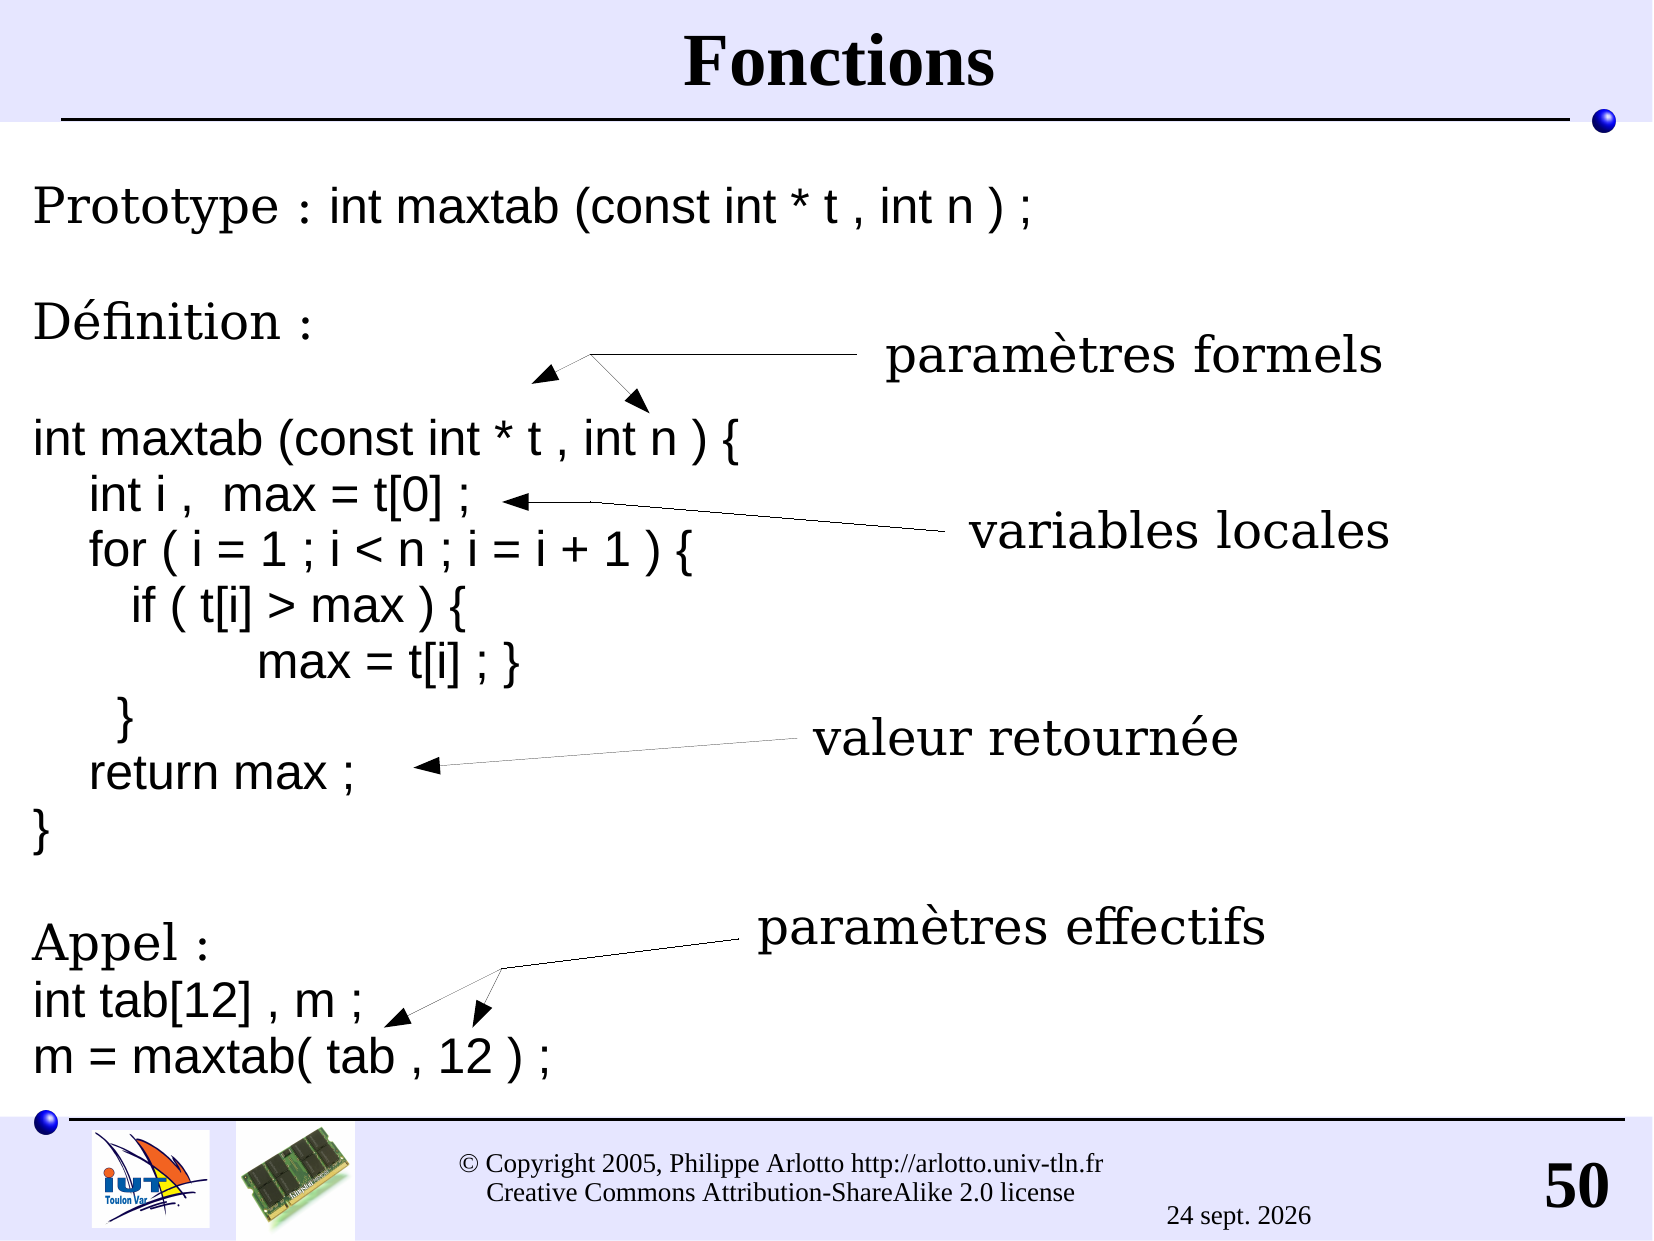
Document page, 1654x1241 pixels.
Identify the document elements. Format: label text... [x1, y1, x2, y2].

text_box paramètres effectifs [757, 898, 1270, 957]
text_box variables locales [969, 501, 1392, 561]
text_box paramètres formels [885, 325, 1385, 384]
title Fonctions [95, 11, 1585, 110]
text_box Prototype : int maxtab (const int * t , int n ) ; Définition : int maxtab (const int * t , int n ) { int i , max = t[0] ; for ( i = 1 ; i < n ; i = i + 1 ) { if ( t[i] > max ) { max = t[i] ; } } return max ; } Appel : int tab[12] , m ; m = maxtab( tab , 12 ) ; [32, 177, 1034, 1085]
text_box valeur retournée [813, 708, 1241, 767]
picture [236, 1121, 355, 1241]
